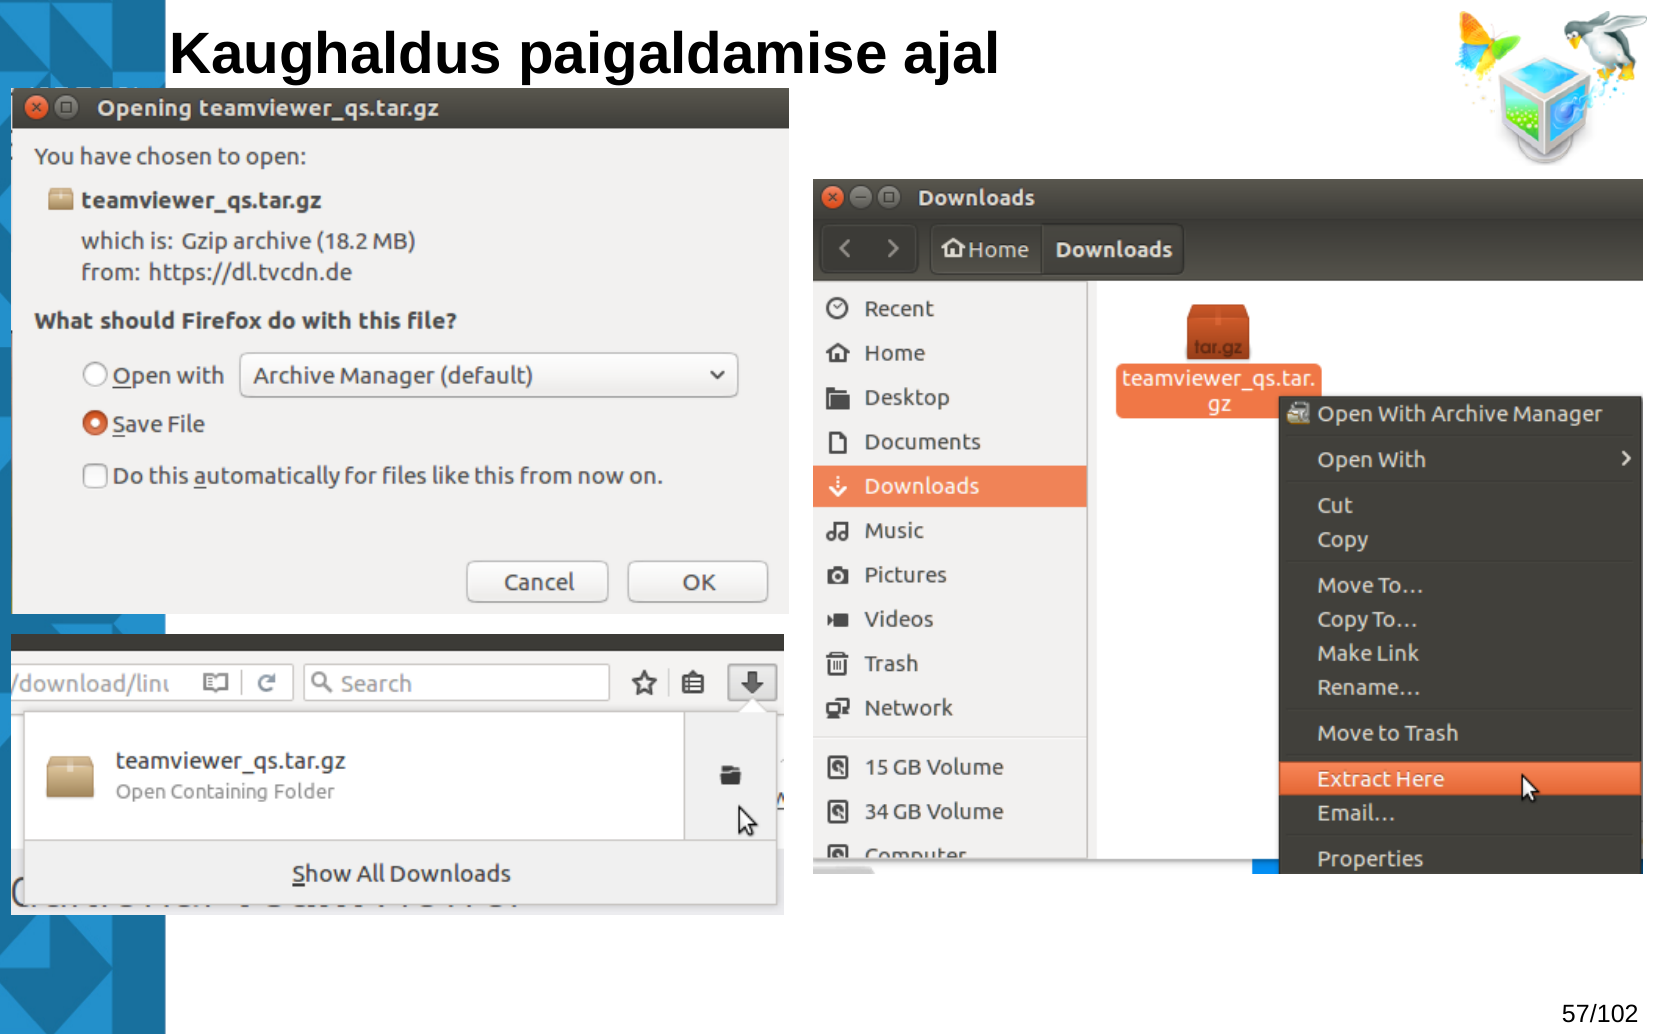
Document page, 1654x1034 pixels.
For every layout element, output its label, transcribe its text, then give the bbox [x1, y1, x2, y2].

picture [11, 88, 789, 614]
picture [813, 179, 1643, 875]
picture [1452, 7, 1653, 166]
title Kaughaldus paigaldamise ajal [169, 11, 1571, 95]
picture [11, 634, 784, 915]
